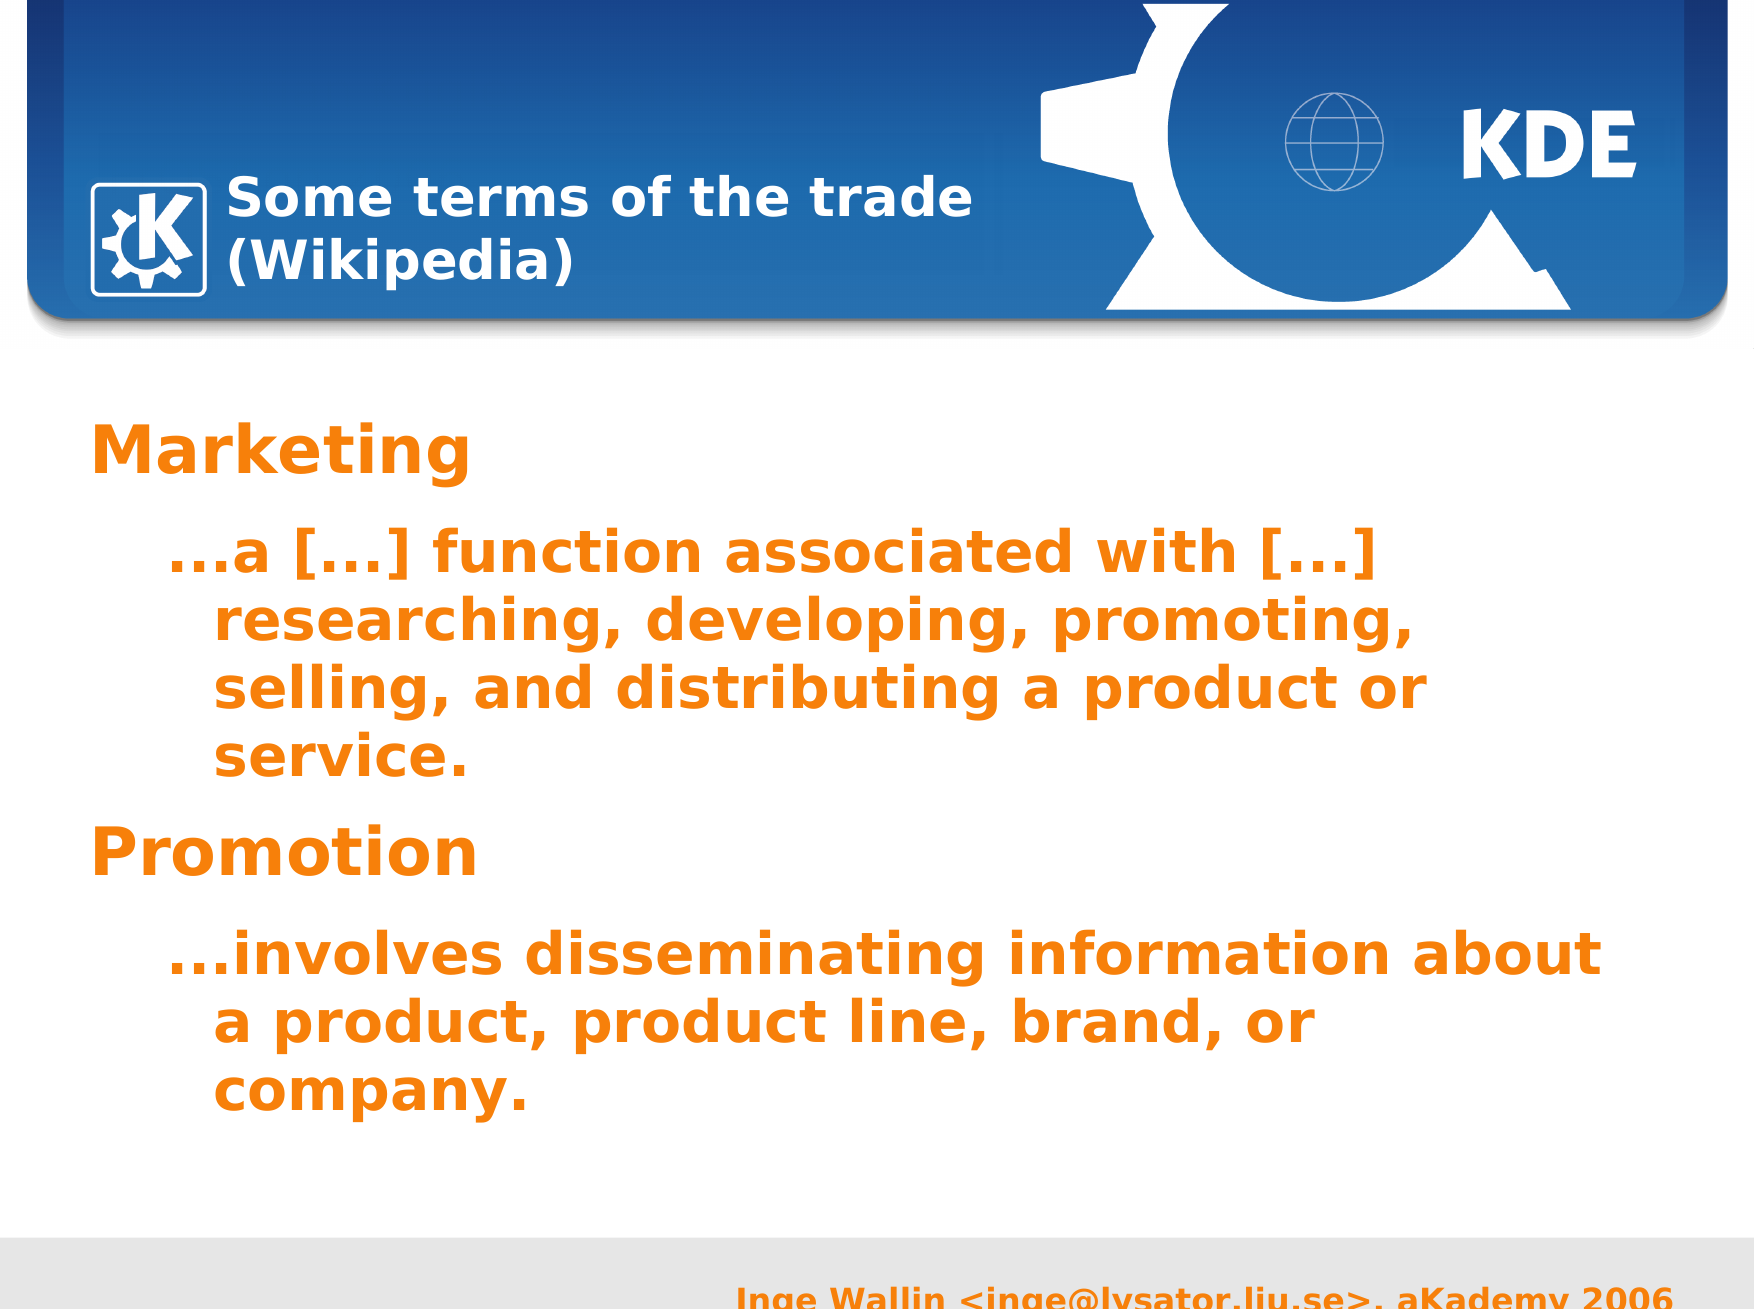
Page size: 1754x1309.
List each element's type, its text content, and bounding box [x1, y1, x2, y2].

picture [0, 0, 1754, 349]
title Some terms of the trade (Wikipedia) [225, 166, 1126, 293]
list Marketing ...a [...] function associated with [...] researching, developing, promoting, selling, and distributing a product or service. Promotion ...involves disseminating information about a product, product line, brand, or company. [71, 411, 1651, 1163]
